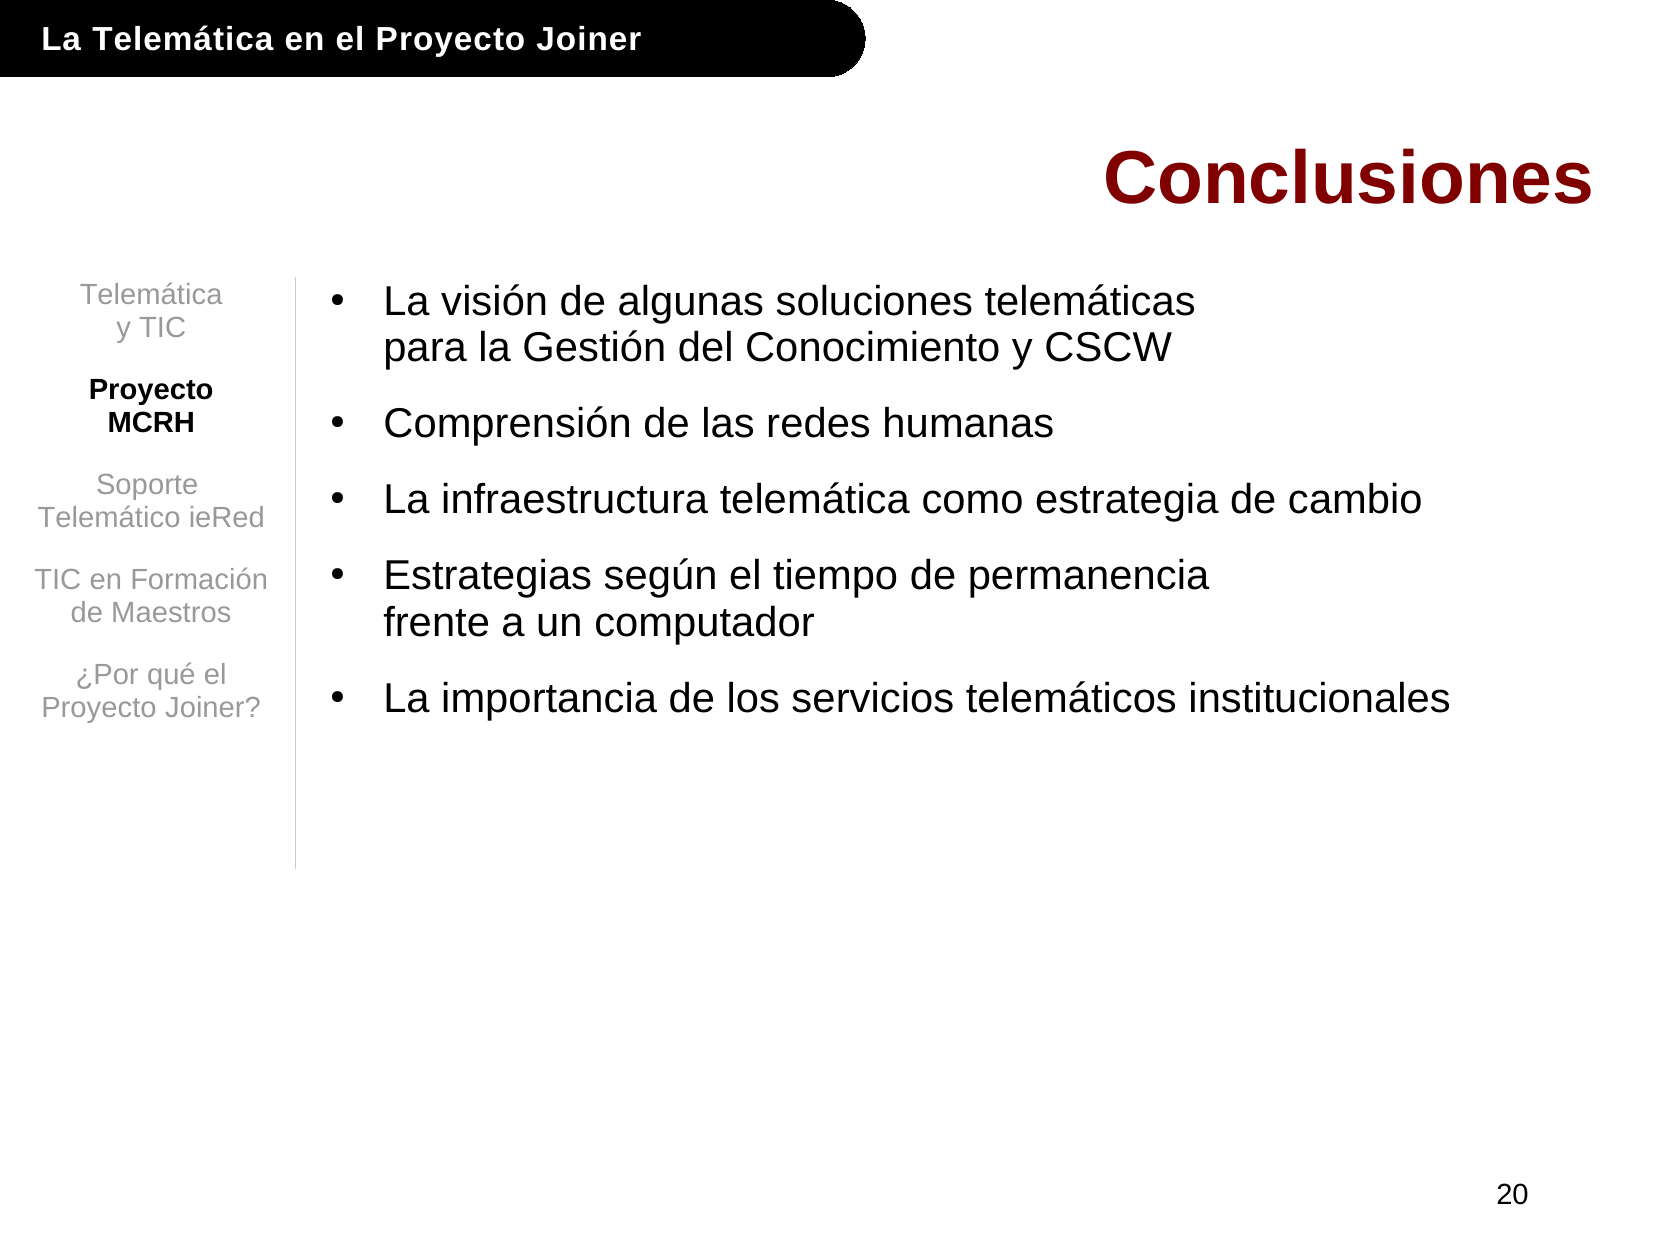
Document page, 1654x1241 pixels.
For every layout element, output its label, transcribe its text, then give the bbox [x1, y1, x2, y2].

title Conclusiones [118, 118, 1595, 237]
list La visión de algunas soluciones telemáticas para la Gestión del Conocimiento y CSCW Comprensión de las redes humanas La infraestructura telemática como estrategia de cambio Estrategias según el tiempo de permanencia frente a un computador La importancia de los servicios telemáticos institucionales [312, 277, 1595, 1142]
list Telemática y TIC Proyecto MCRH Soporte Telemático ieRed TIC en Formación de Maestros ¿Por qué el Proyecto Joiner? [18, 277, 285, 862]
